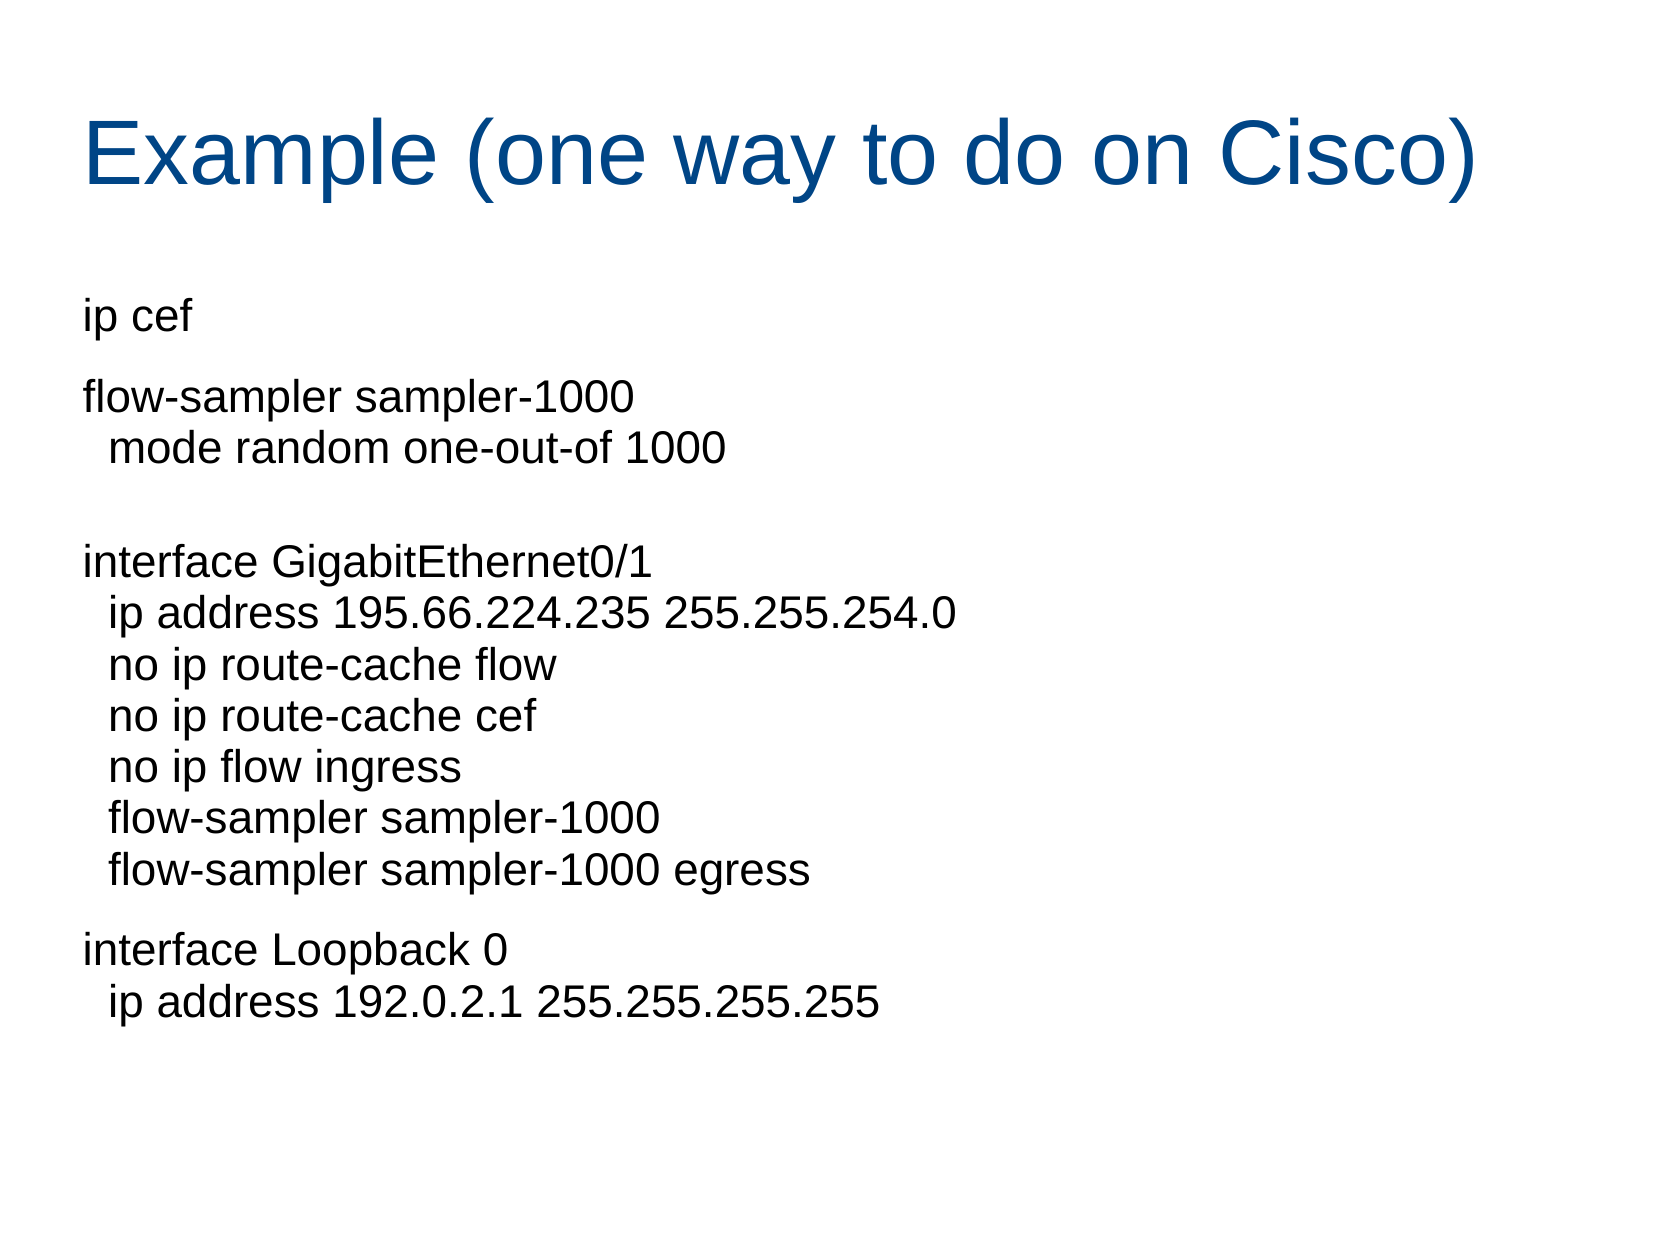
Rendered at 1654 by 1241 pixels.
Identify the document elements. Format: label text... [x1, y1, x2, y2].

list ip cef flow-sampler sampler-1000 mode random one-out-of 1000 interface GigabitEthernet0/1 ip address 195.66.224.235 255.255.254.0 no ip route-cache flow no ip route-cache cef no ip flow ingress flow-sampler sampler-1000 flow-sampler sampler-1000 egress interface Loopback 0 ip address 192.0.2.1 255.255.255.255 [82, 290, 1571, 1094]
title Example (one way to do on Cisco) [82, 56, 1571, 250]
